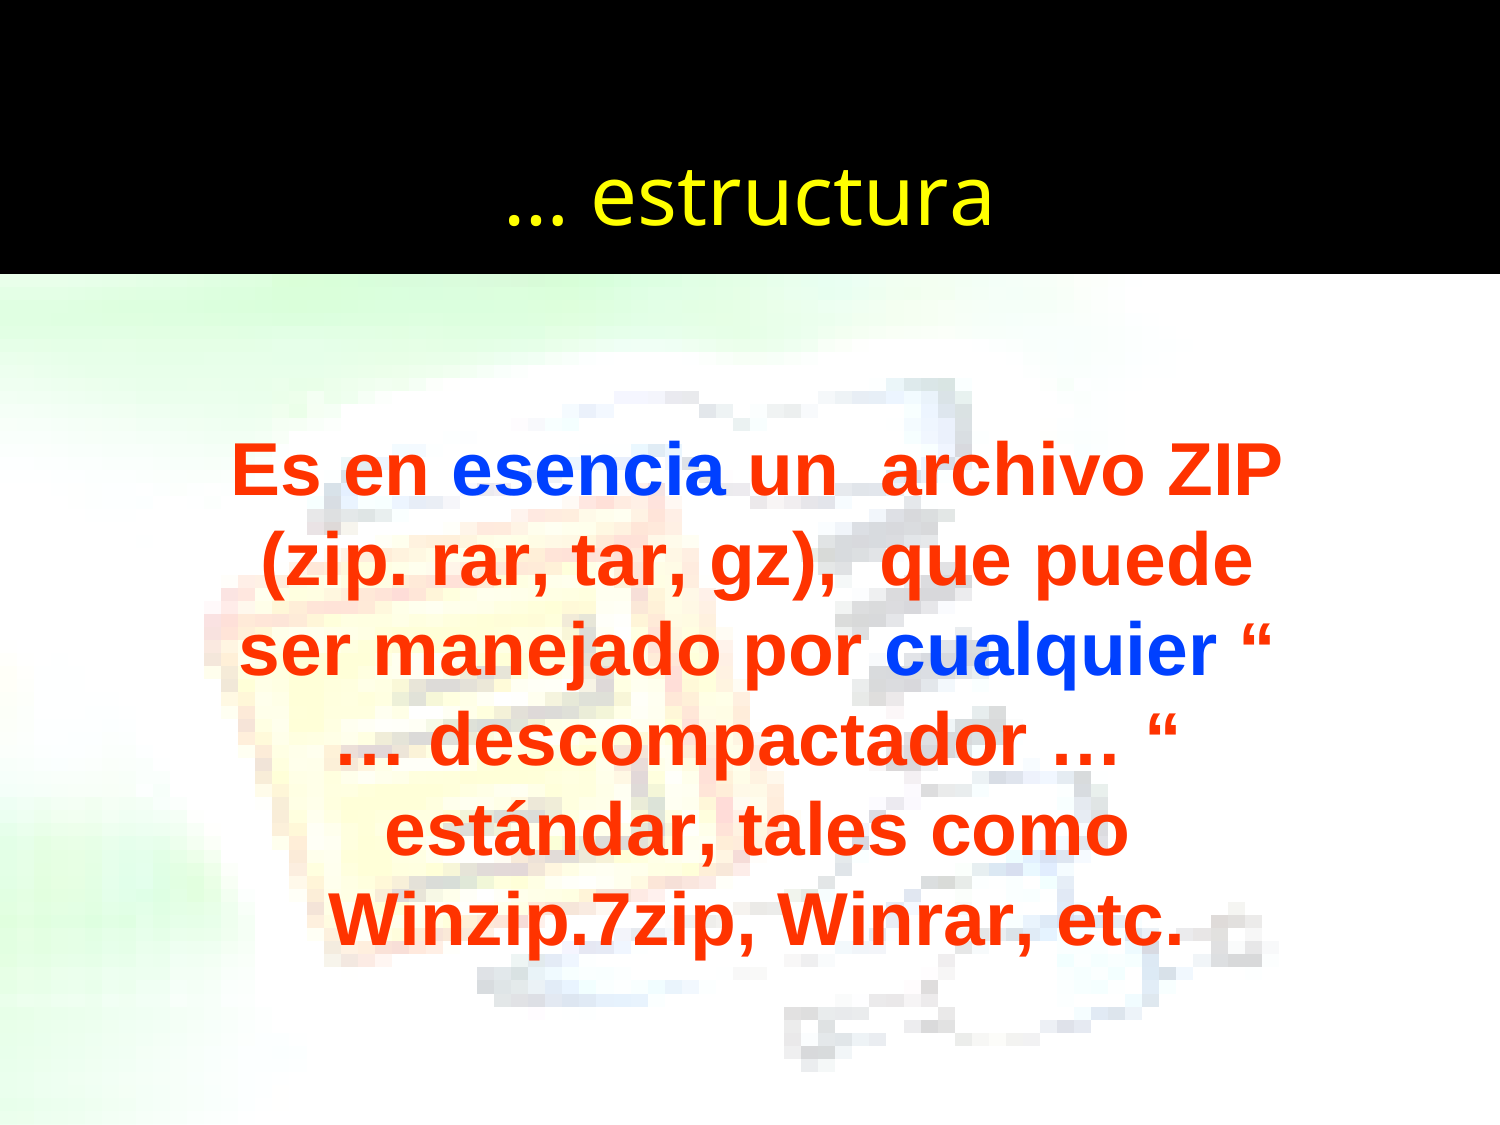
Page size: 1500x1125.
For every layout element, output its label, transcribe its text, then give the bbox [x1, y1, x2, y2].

text_box Es en esencia un archivo ZIP (zip. rar, tar, gz), que puede ser manejado por cualquier “ … descompactador … “ estándar, tales como Winzip.7zip, Winrar, etc. [200, 413, 1315, 969]
picture [0, 274, 1500, 1125]
title … estructura [112, 62, 1388, 250]
